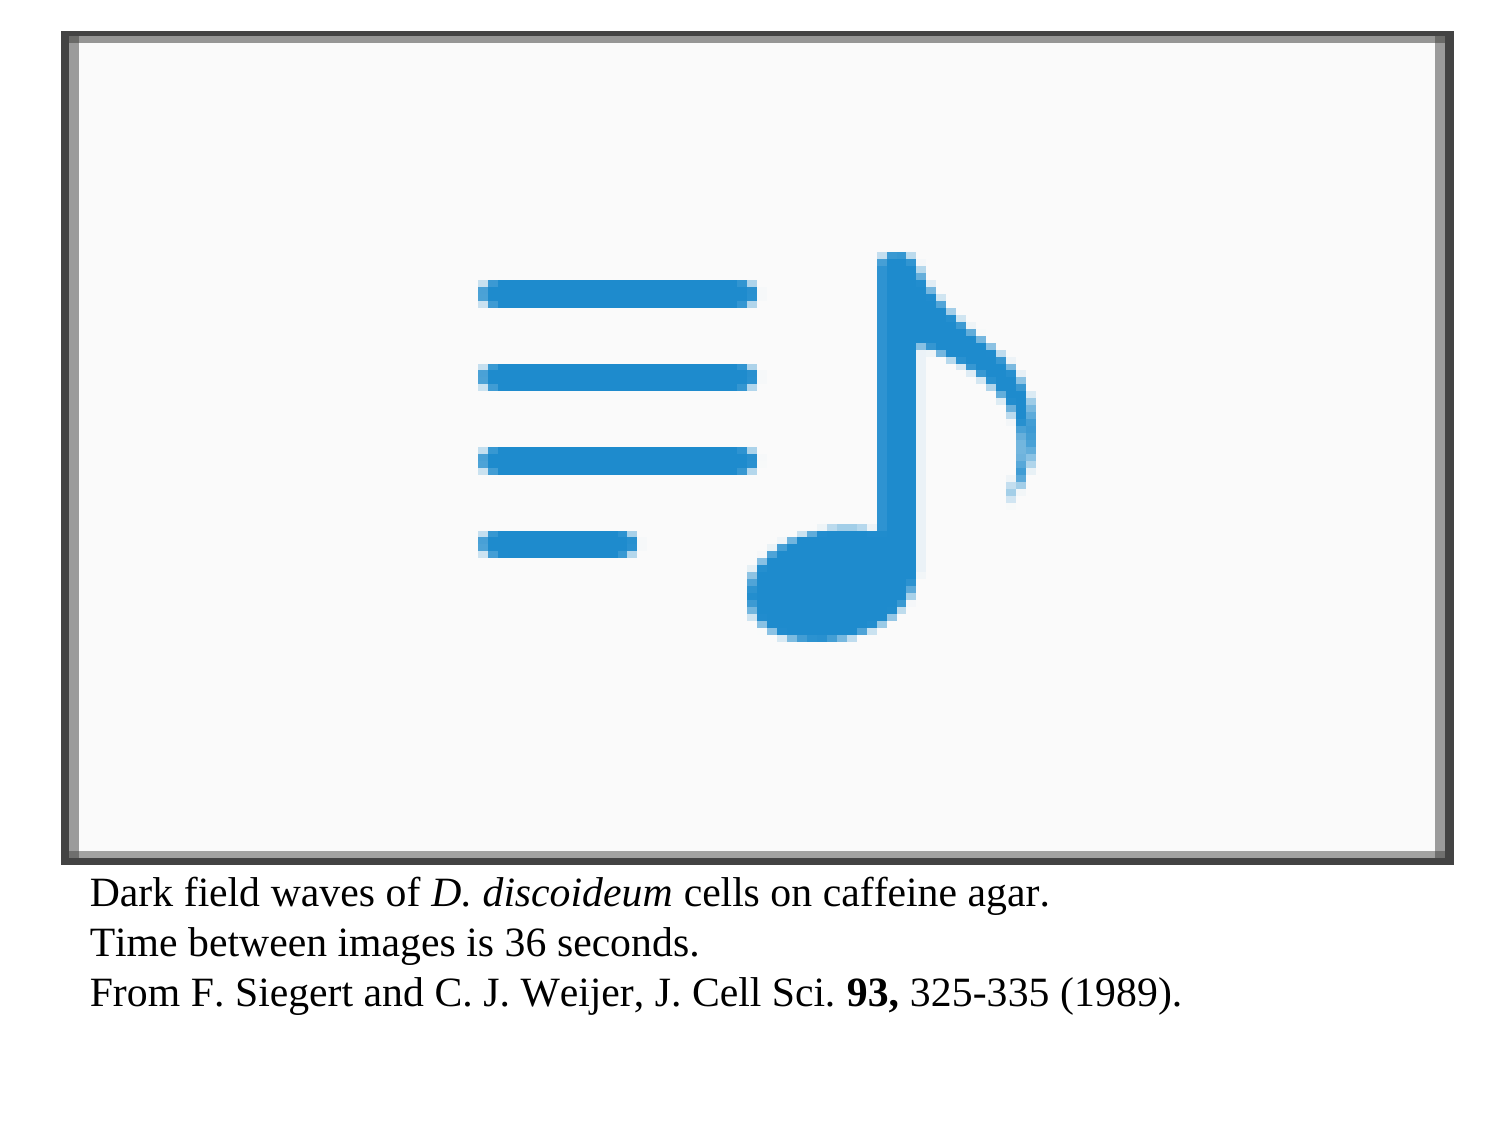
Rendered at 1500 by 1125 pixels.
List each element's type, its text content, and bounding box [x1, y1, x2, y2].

text_box [60, 29, 1455, 866]
text_box Dark field waves of D. discoideum cells on caffeine agar. Time between images is 36 seconds. From F. Siegert and C. J. Weijer, J. Cell Sci. 93, 325-335 (1989). [75, 866, 1363, 1093]
